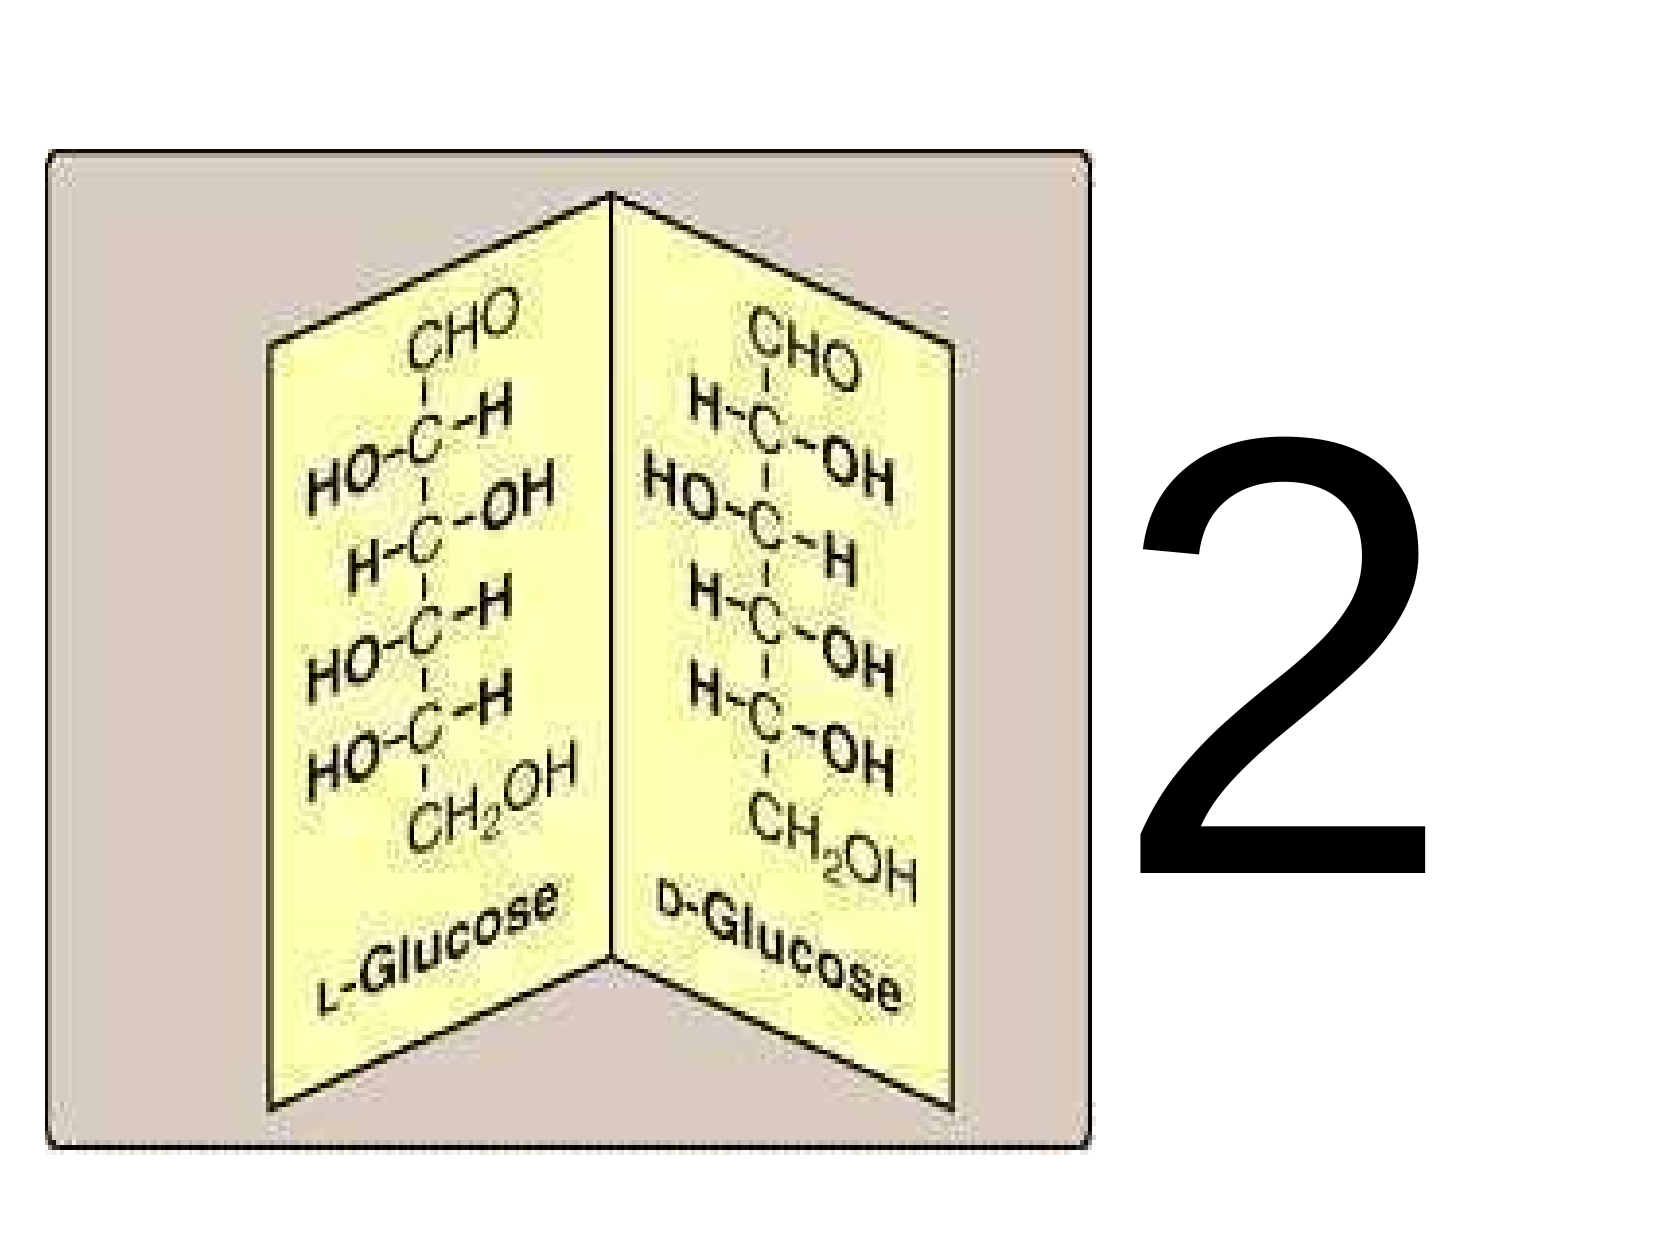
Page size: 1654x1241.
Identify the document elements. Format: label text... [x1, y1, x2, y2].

picture [45, 149, 1096, 1156]
text_box 2 [1096, 300, 1561, 1029]
